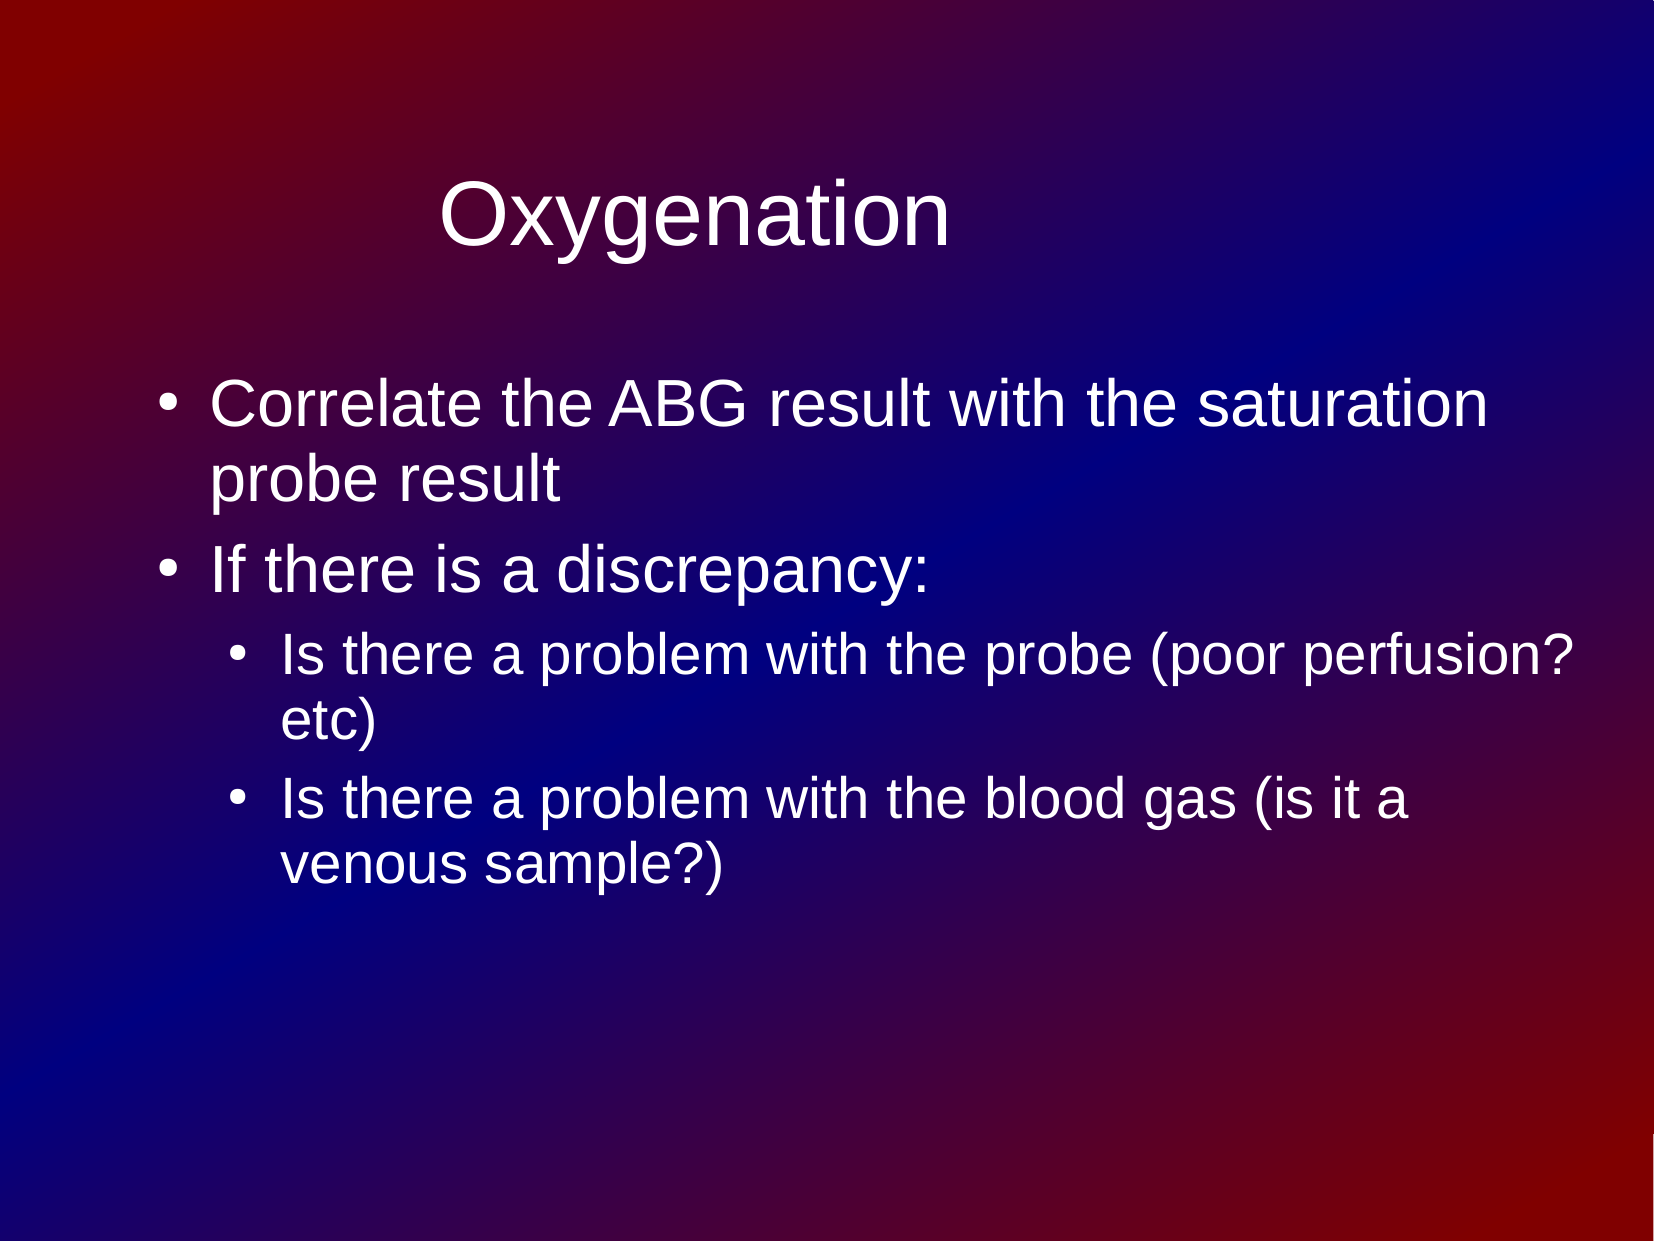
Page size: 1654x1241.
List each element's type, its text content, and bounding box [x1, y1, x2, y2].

title Oxygenation [124, 110, 1268, 317]
list Correlate the ABG result with the saturation probe result If there is a discrepancy: Is there a problem with the probe (poor perfusion? etc) Is there a problem with the blood gas (is it a venous sample?) [124, 358, 1613, 1103]
